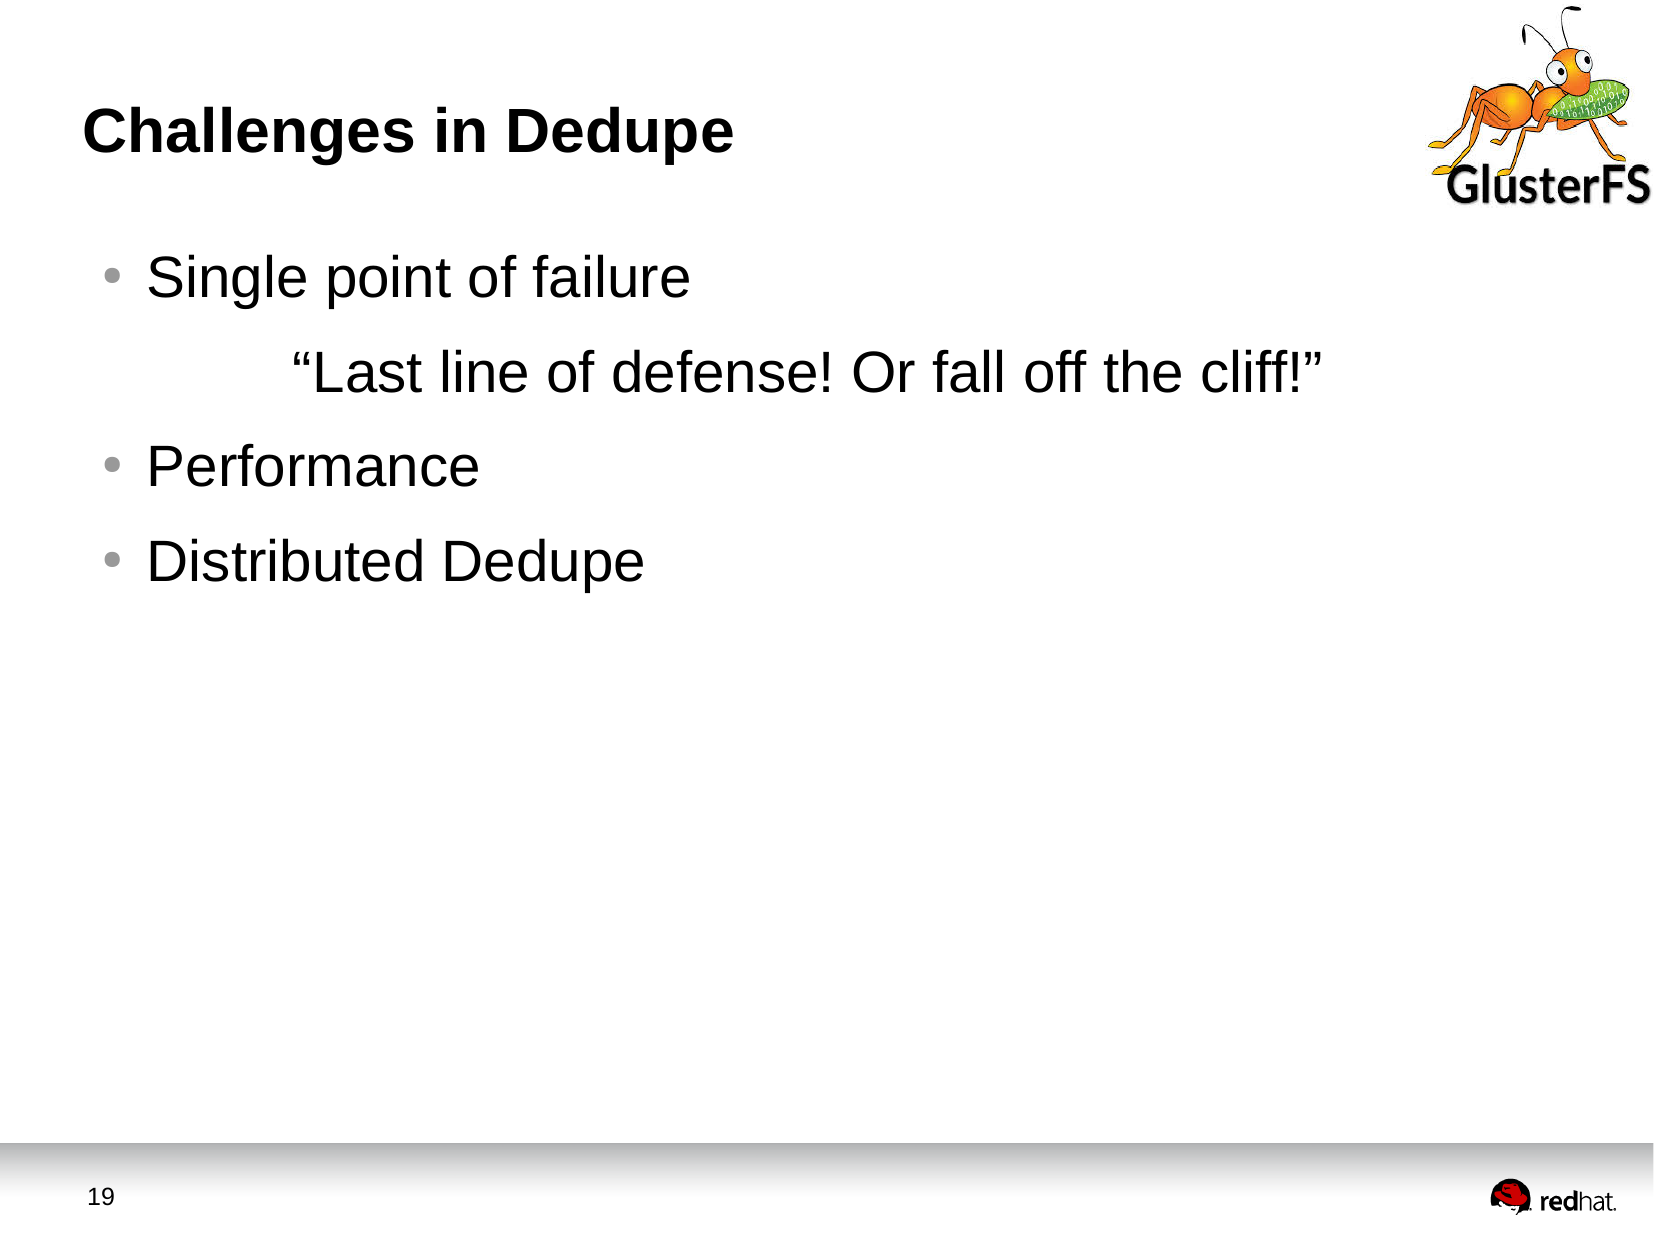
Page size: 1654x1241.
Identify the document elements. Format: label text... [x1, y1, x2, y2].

picture [1425, 4, 1653, 208]
list Single point of failure “Last line of defense! Or fall off the cliff!” Performance Distributed Dedupe [86, 244, 1576, 1039]
title Challenges in Dedupe [82, 37, 1426, 226]
picture [0, 1143, 1654, 1241]
